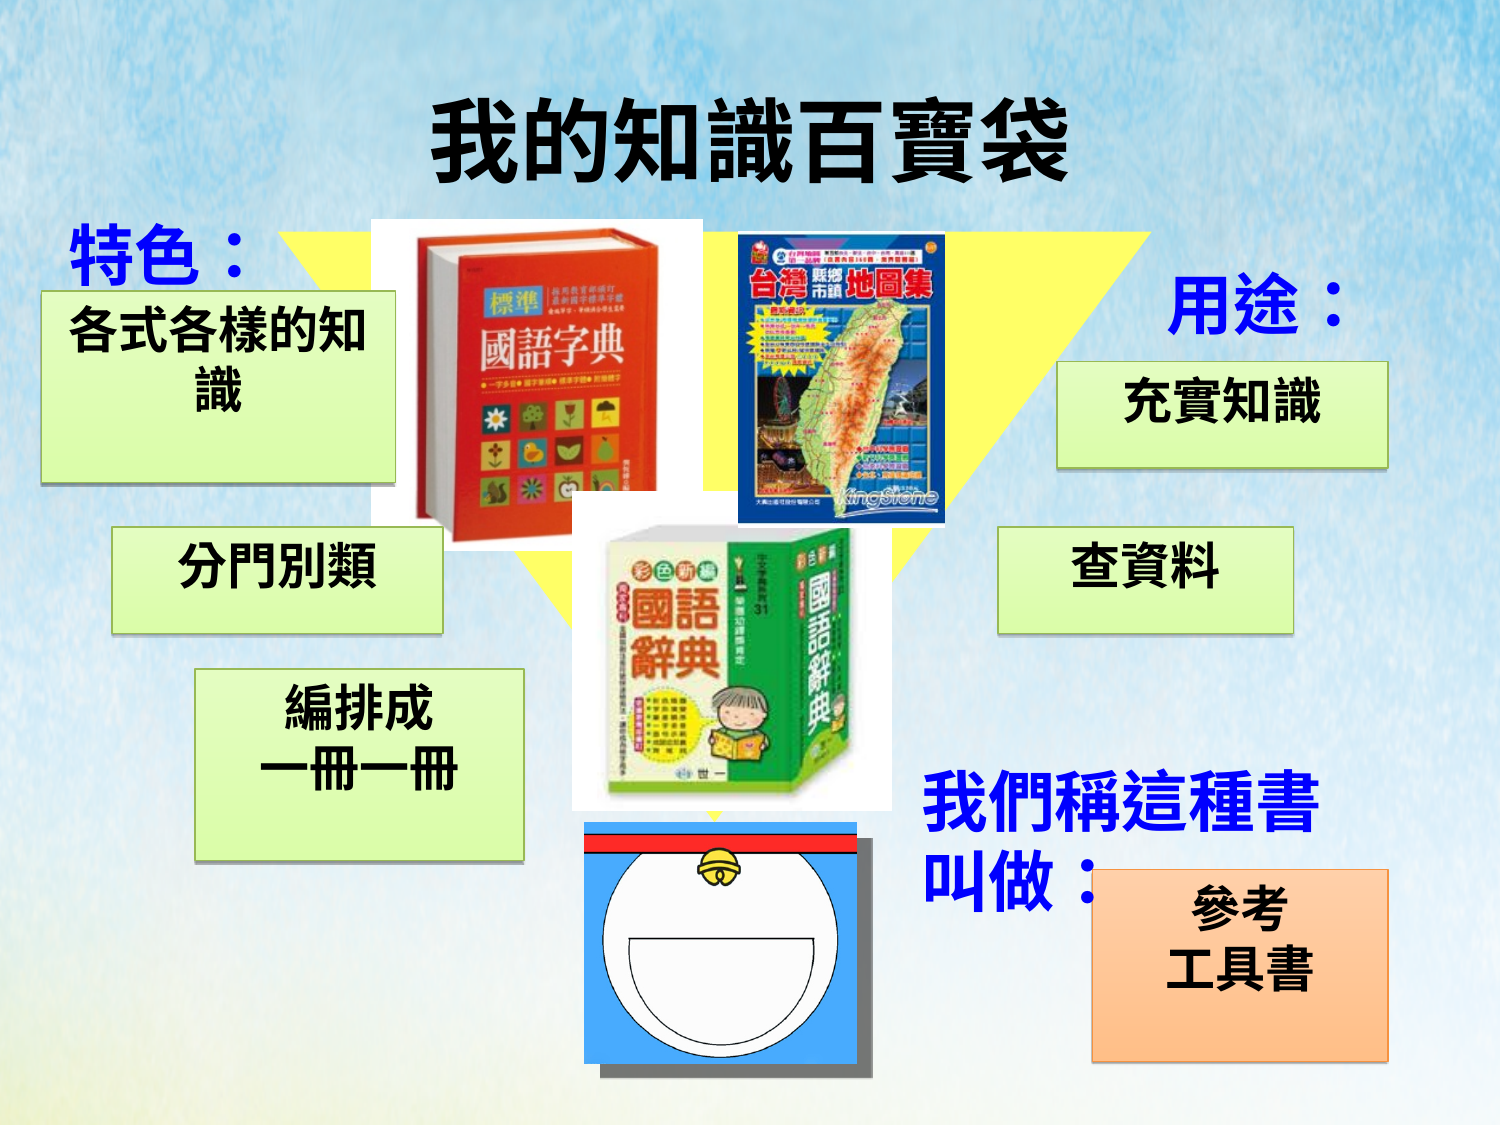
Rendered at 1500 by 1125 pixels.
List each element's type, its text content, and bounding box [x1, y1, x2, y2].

text_box 參考 工具書 [1092, 869, 1388, 1062]
text_box [945, 233, 1151, 511]
text_box 編排成 一冊一冊 [194, 668, 525, 861]
text_box 分門別類 [112, 527, 443, 634]
title 我的知識百寶袋 [75, 45, 1426, 233]
text_box [892, 528, 933, 583]
text_box [706, 811, 723, 822]
text_box [513, 551, 572, 630]
text_box 查資料 [998, 527, 1294, 634]
text_box [286, 233, 371, 290]
text_box 我們稱這種書 叫做： [906, 751, 1341, 929]
text_box [703, 233, 738, 491]
text_box 各式各樣的知識 [41, 290, 396, 483]
picture [584, 822, 857, 1064]
picture [371, 219, 945, 811]
text_box 用途： [1151, 255, 1384, 352]
text_box 特色： [53, 206, 286, 303]
text_box 充實知識 [1057, 361, 1388, 469]
